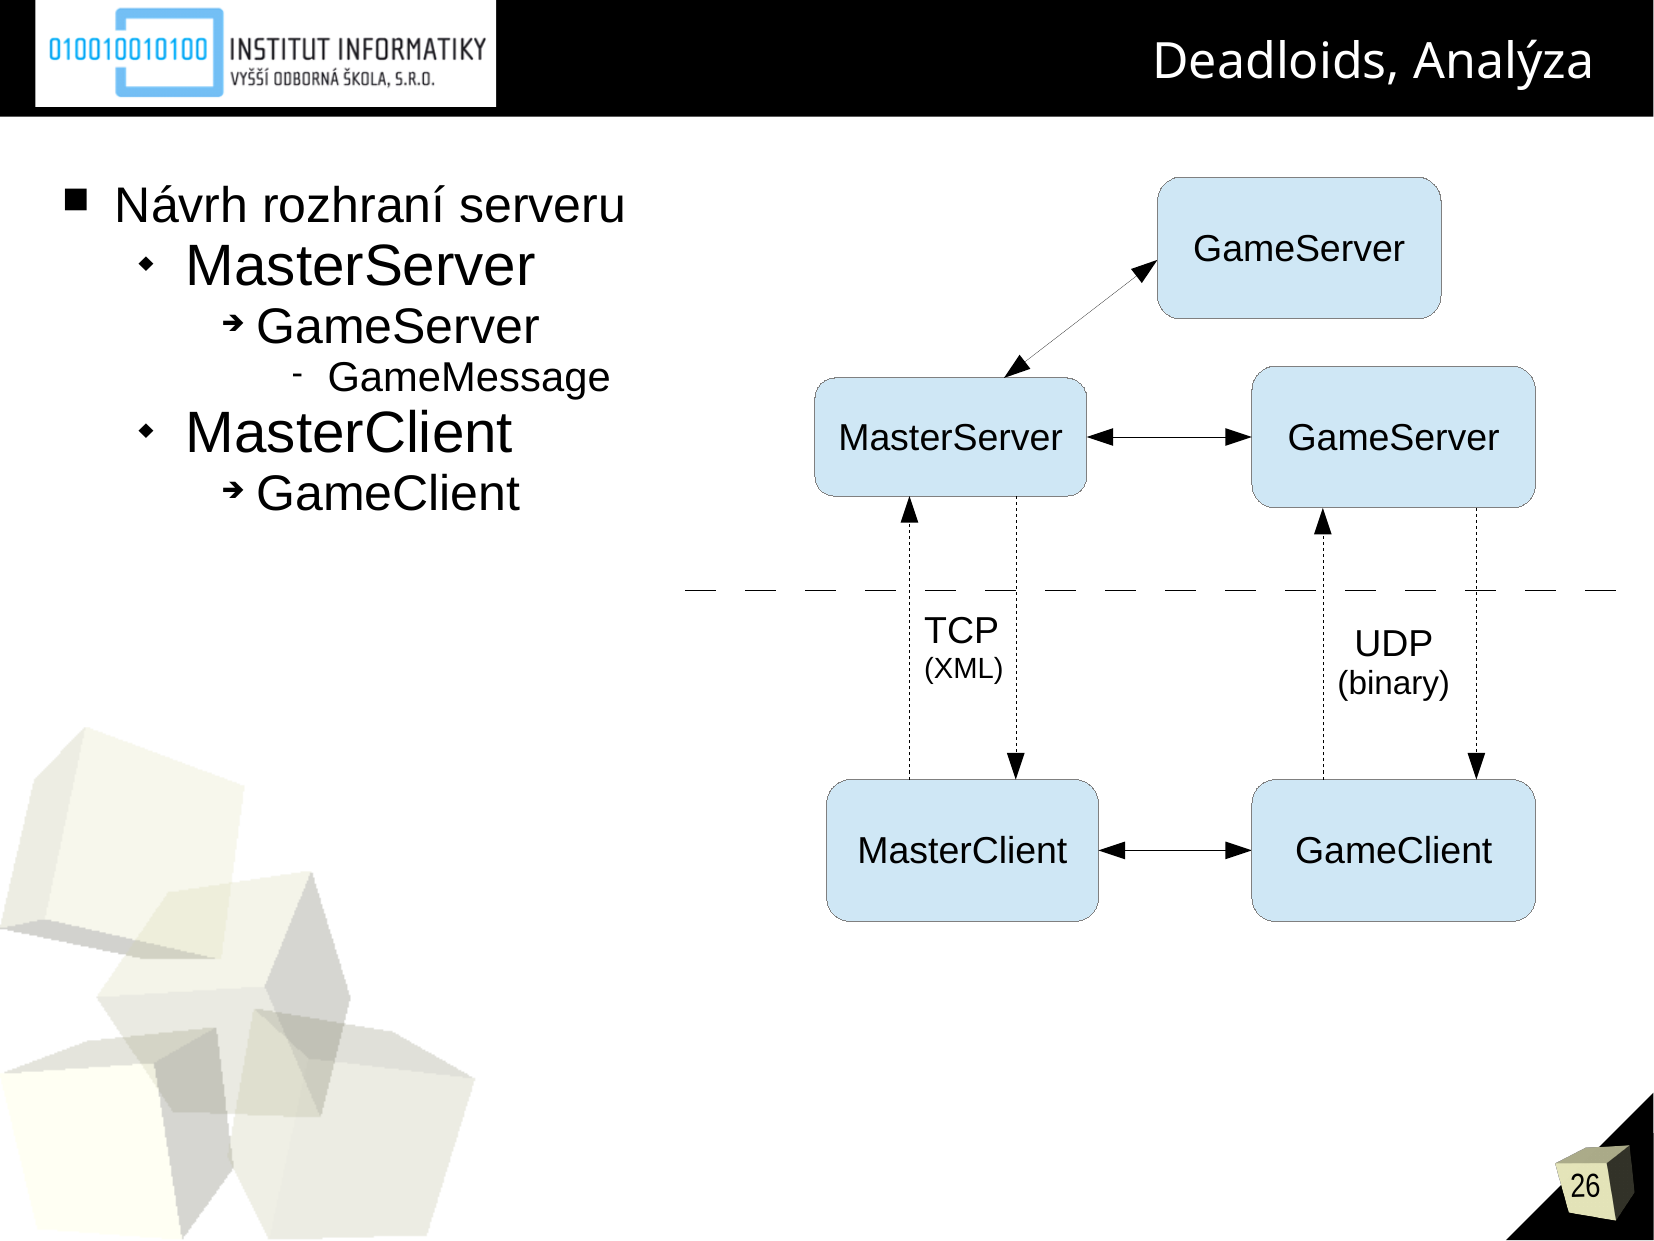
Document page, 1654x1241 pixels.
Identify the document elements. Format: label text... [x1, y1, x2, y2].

text_box GameClient [1251, 779, 1536, 922]
text_box MasterServer [814, 377, 1087, 497]
text_box GameServer [1157, 177, 1442, 319]
list Návrh rozhraní serveru MasterServer GameServer GameMessage MasterClient GameClient [44, 177, 1611, 1214]
text_box UDP (binary) [1322, 614, 1465, 709]
text_box MasterClient [826, 779, 1099, 922]
text_box GameServer [1251, 366, 1536, 508]
picture [0, 726, 477, 1241]
title Deadloids, Analýza [118, 0, 1595, 119]
text_box TCP (XML) [909, 602, 1028, 692]
